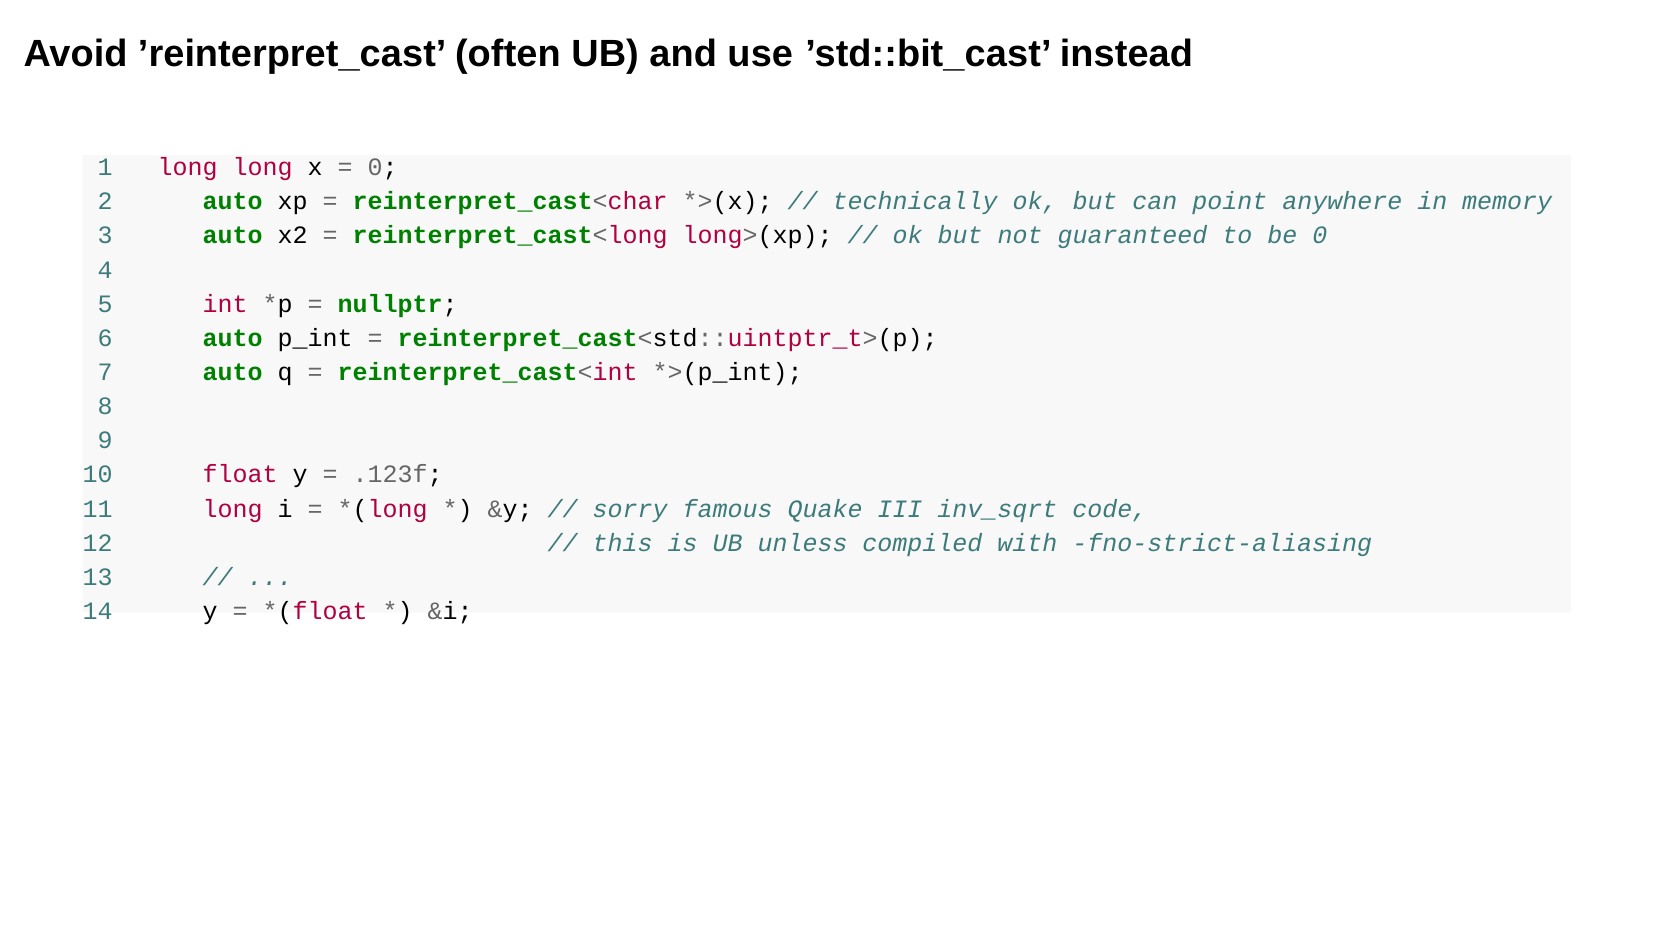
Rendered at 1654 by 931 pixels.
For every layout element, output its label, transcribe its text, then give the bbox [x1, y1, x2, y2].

title Avoid ’reinterpret_cast’ (often UB) and use ’std::bit_cast’ instead [23, 32, 1223, 122]
list 1 long long x = 0; 2 auto xp = reinterpret_cast<char *>(x); // technically ok, but can point anywhere in memory 3 auto x2 = reinterpret_cast<long long>(xp); // ok but not guaranteed to be 0 4 5 int *p = nullptr; 6 auto p_int = reinterpret_cast<std::uintptr_t>(p); 7 auto q = reinterpret_cast<int *>(p_int); 8 9 10 float y = .123f; 11 long i = *(long *) &y; // sorry famous Quake III inv_sqrt code, 12 // this is UB unless compiled with -fno-strict-aliasing 13 // ... 14 y = *(float *) &i; [82, 155, 1571, 613]
